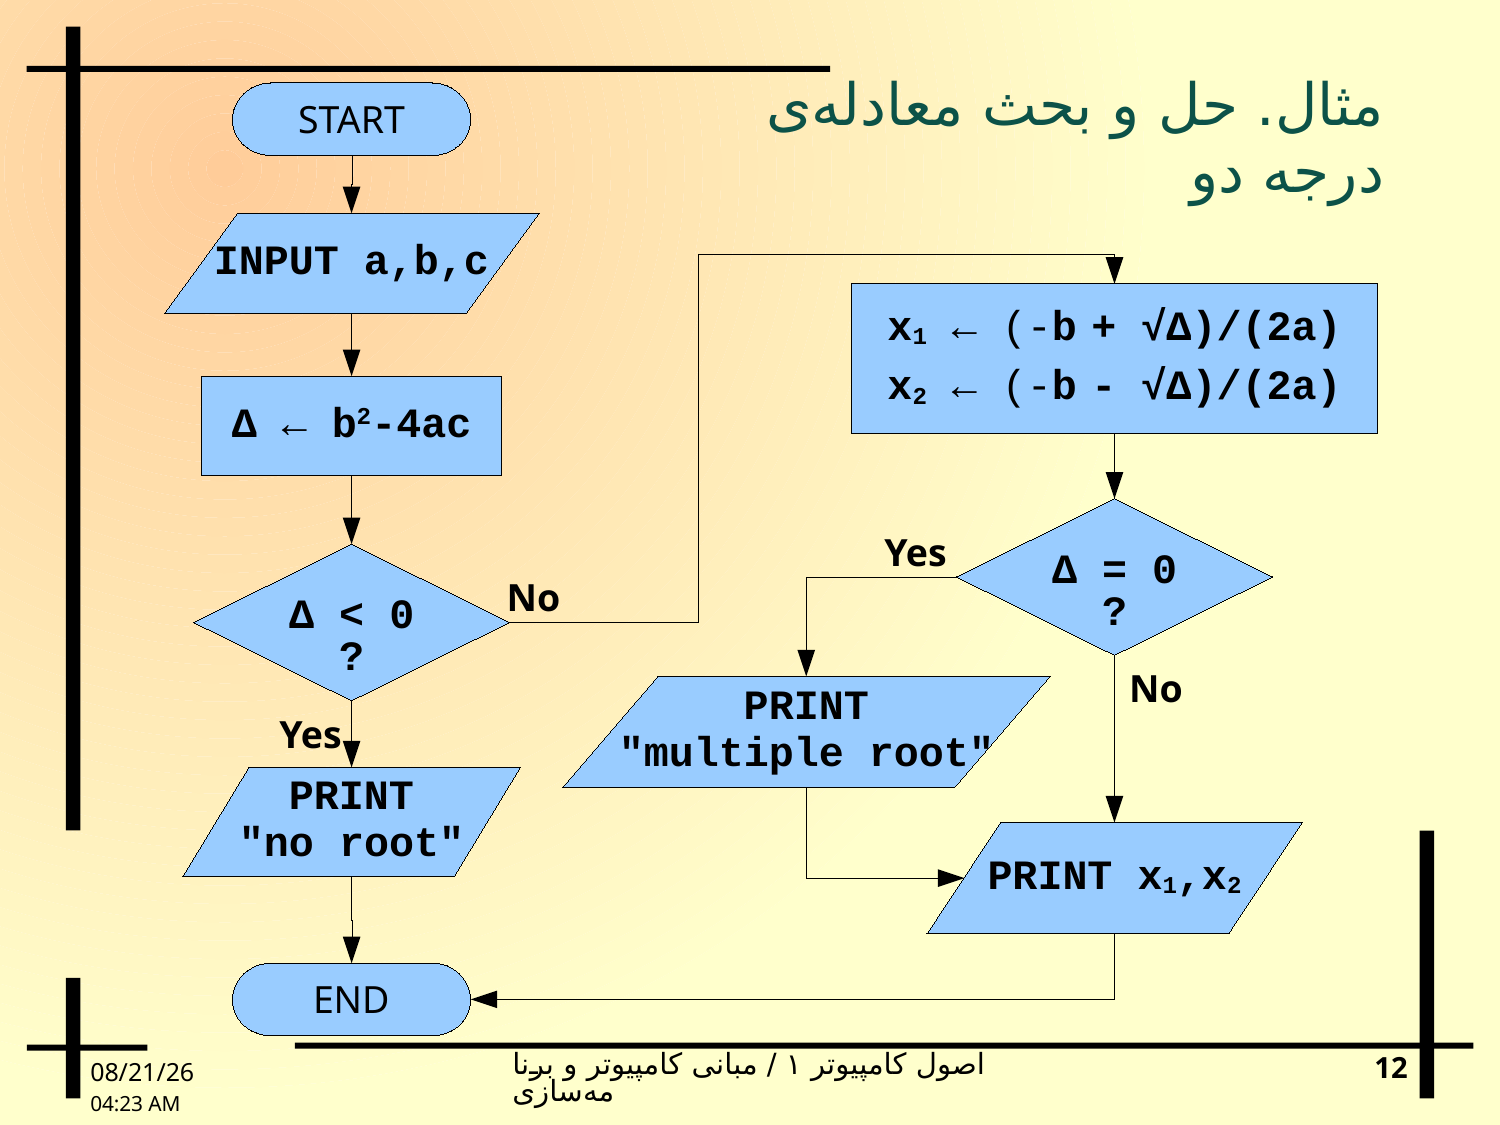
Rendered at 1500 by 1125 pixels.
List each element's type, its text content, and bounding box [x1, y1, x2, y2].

text_box Δ < 0 ? [193, 544, 509, 701]
text_box Yes [264, 700, 352, 760]
text_box START [232, 82, 471, 156]
text_box INPUT a,b,c [164, 213, 540, 314]
list مثال. حل و بحث معادله‌ی درجه دو [659, 71, 1438, 259]
text_box x1 ← (-b + √Δ)/(2a) x2 ← (-b - √Δ)/(2a) [851, 283, 1378, 434]
text_box Yes [869, 518, 957, 577]
text_box No [1115, 655, 1191, 714]
text_box END [232, 963, 471, 1036]
text_box PRINT "no root" [182, 767, 521, 877]
text_box Δ ← b2-4ac [201, 376, 502, 476]
text_box PRINT "multiple root" [562, 676, 1051, 788]
text_box PRINT x1,x2 [926, 822, 1303, 934]
text_box No [491, 564, 568, 623]
text_box Δ = 0 ? [957, 498, 1273, 655]
